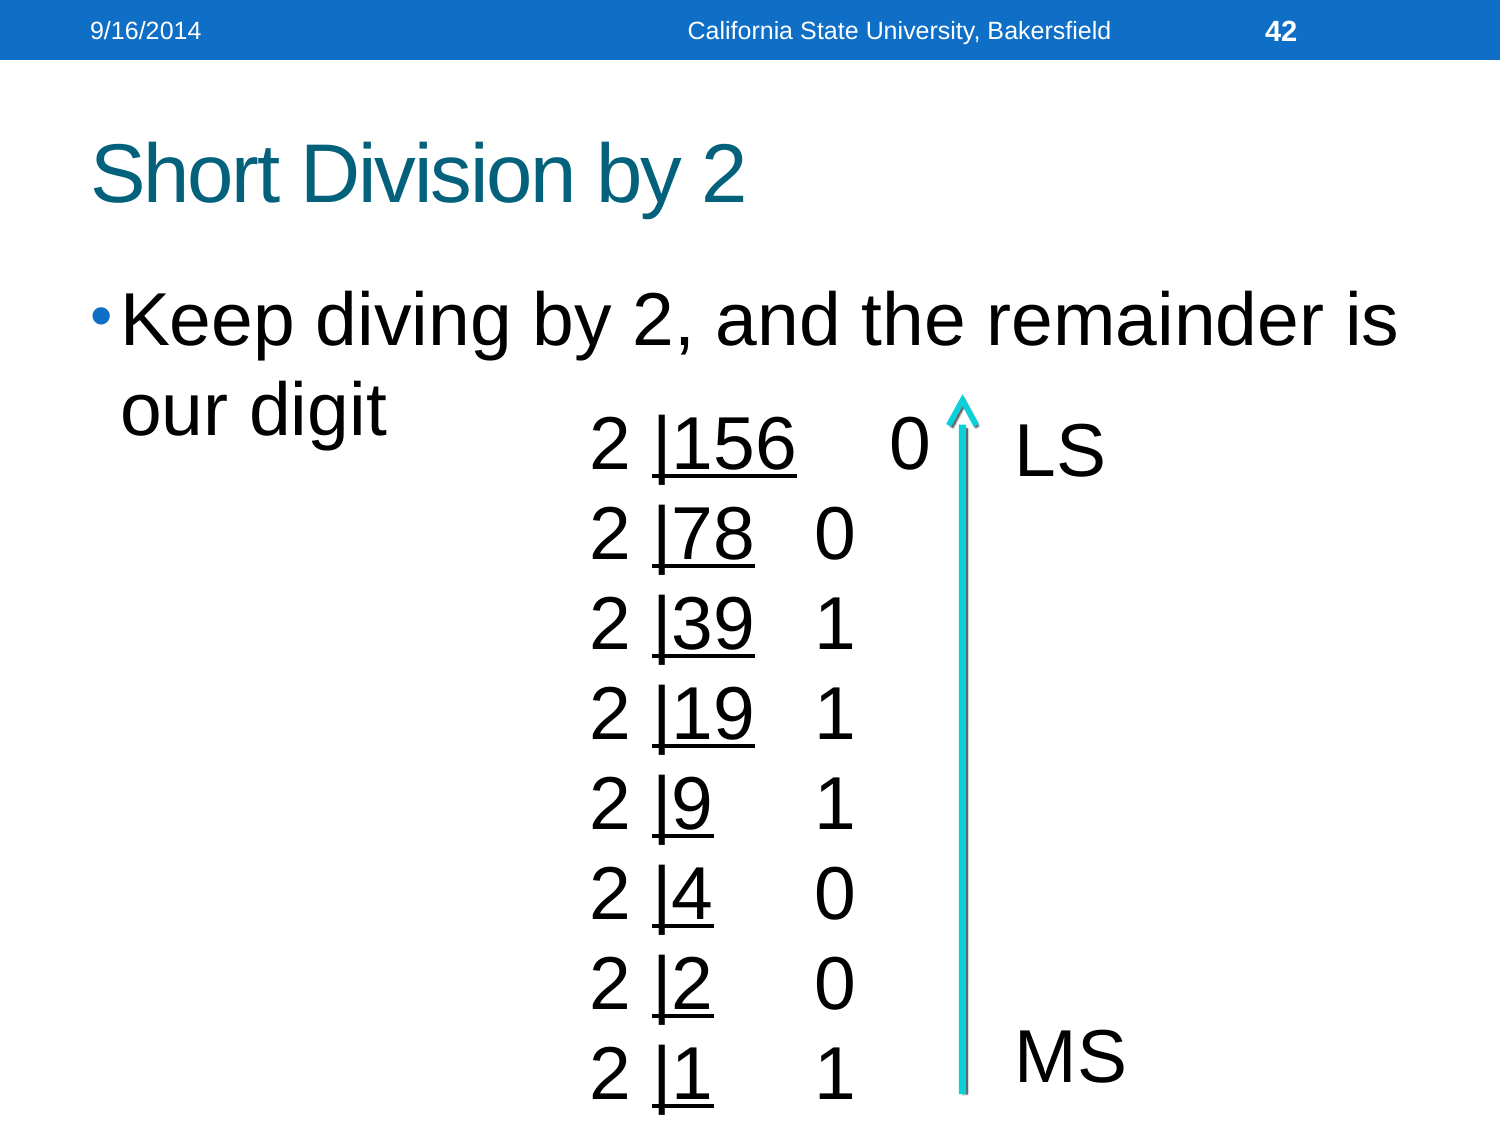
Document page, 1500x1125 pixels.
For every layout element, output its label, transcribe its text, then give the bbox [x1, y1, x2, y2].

footer California State University, Bakersfield [562, 3, 1238, 57]
list Keep diving by 2, and the remainder is our digit [75, 262, 1425, 1063]
text_box LS [999, 394, 1288, 545]
slide_number 9/16/2014 [75, 3, 550, 57]
title Short Division by 2 [75, 87, 1425, 250]
slide_number <number> [1250, 3, 1425, 57]
text_box MS [999, 999, 1288, 1125]
text_box 2 |156 0 2 |78 0 2 |39 1 2 |19 1 2 |9 1 2 |4 0 2 |2 0 2 |1 1 [574, 387, 963, 1125]
